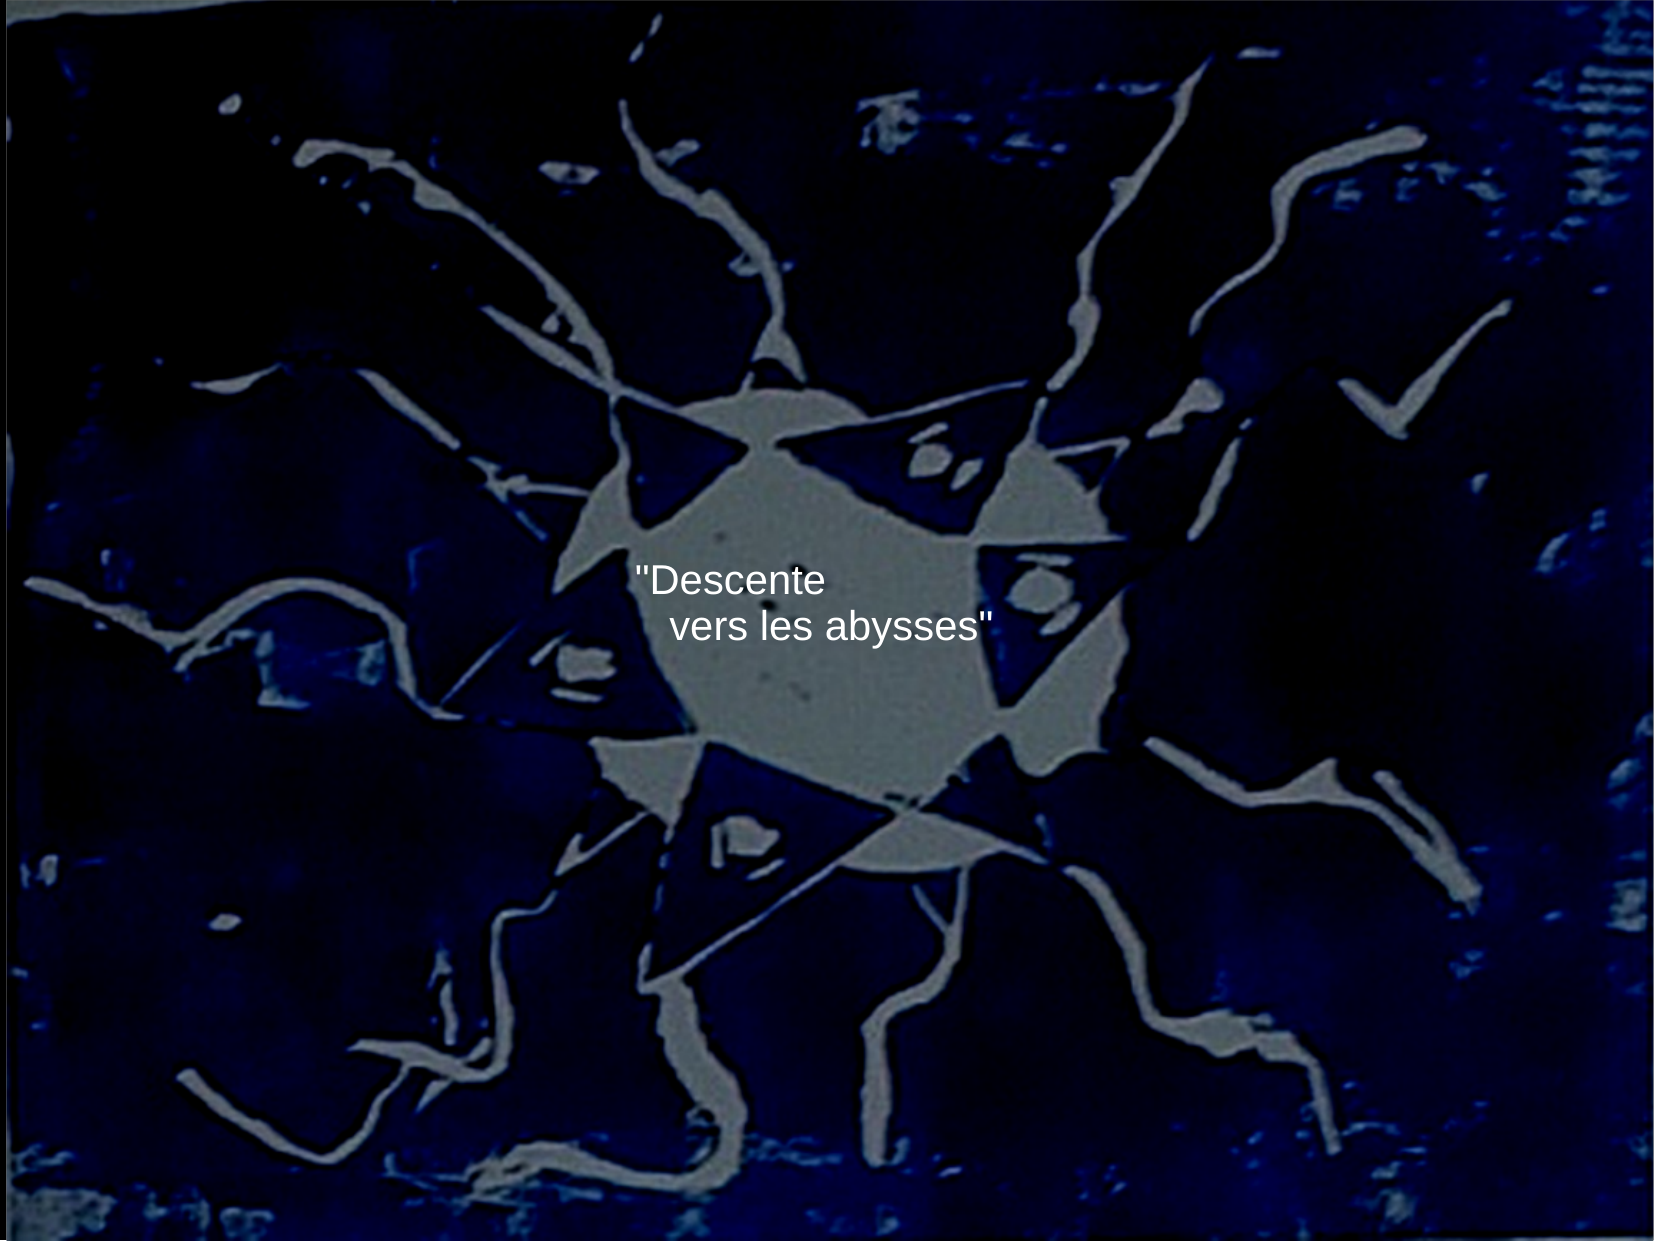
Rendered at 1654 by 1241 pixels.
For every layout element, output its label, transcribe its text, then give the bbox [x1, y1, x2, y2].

picture [5, 0, 1654, 1241]
text_box "Descente vers les abysses" [620, 549, 1436, 657]
